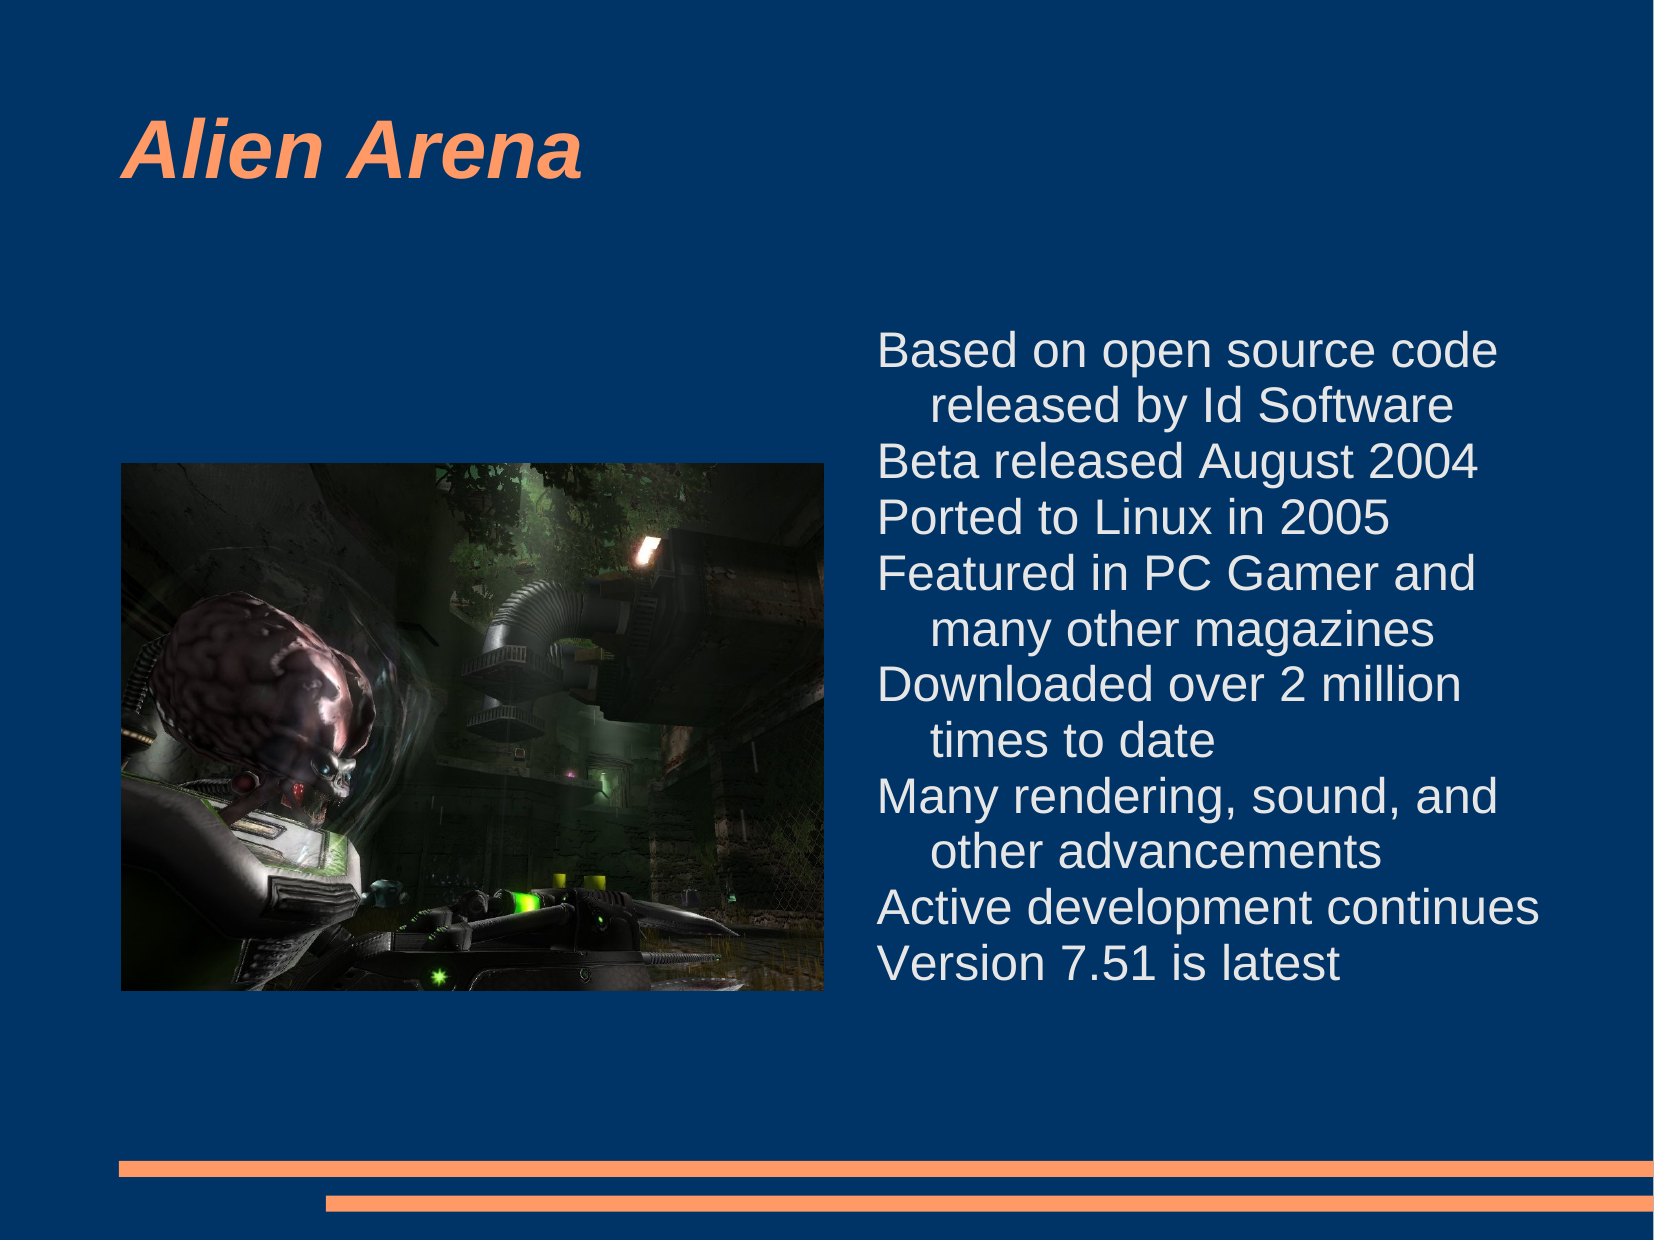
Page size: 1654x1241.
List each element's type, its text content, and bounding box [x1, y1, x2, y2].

title Alien Arena [121, 53, 1534, 247]
list Based on open source code released by Id Software Beta released August 2004 Ported to Linux in 2005 Featured in PC Gamer and many other magazines Downloaded over 2 million times to date Many rendering, sound, and other advancements Active development continues Version 7.51 is latest [858, 322, 1562, 1118]
picture [121, 463, 824, 991]
